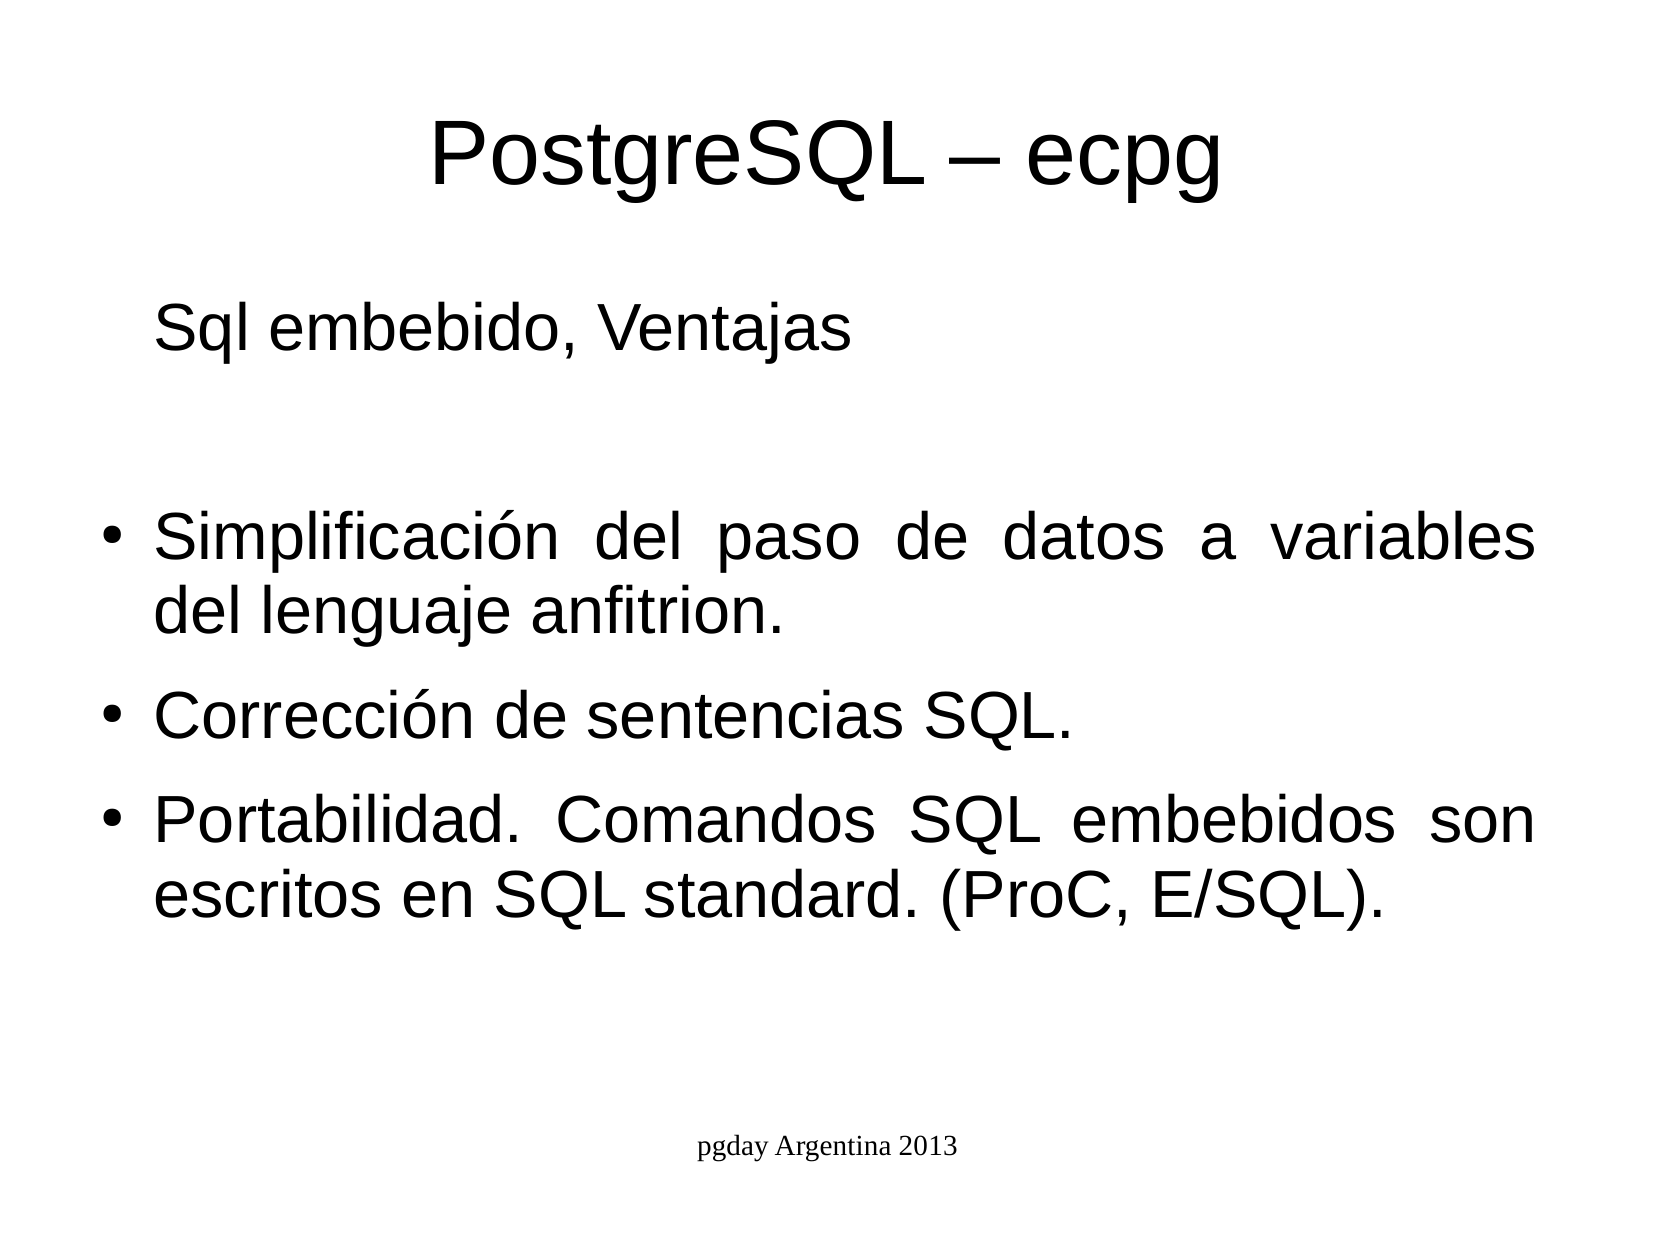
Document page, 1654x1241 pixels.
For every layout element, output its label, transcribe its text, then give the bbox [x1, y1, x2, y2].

list Sql embebido, Ventajas Simplificación del paso de datos a variables del lenguaje anfitrion. Corrección de sentencias SQL. Portabilidad. Comandos SQL embebidos son escritos en SQL standard. (ProC, E/SQL). [82, 290, 1538, 1010]
title PostgreSQL – ecpg [82, 49, 1571, 257]
